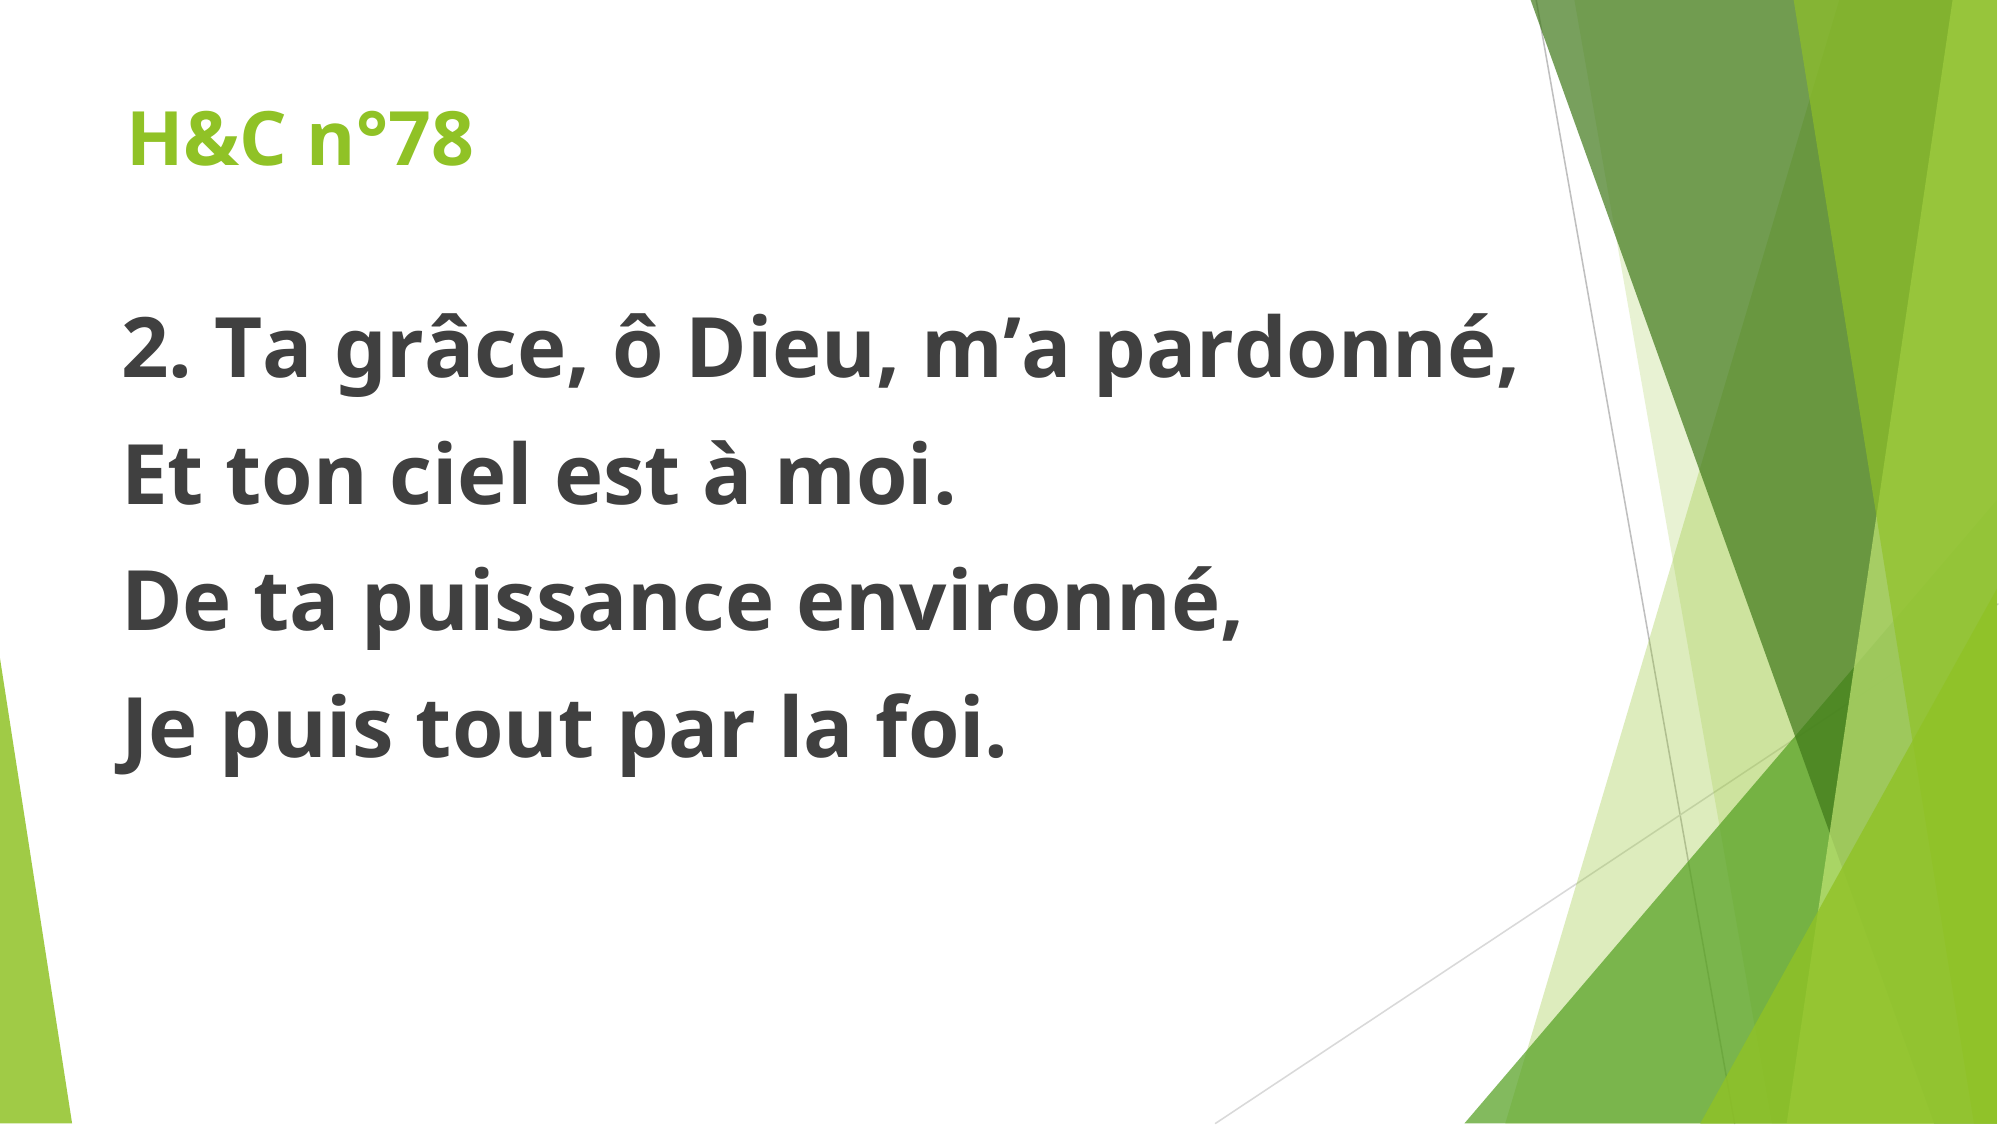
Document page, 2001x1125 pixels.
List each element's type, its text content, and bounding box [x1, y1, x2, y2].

text_box H&C n°78 [111, 82, 1522, 189]
text_box 2. Ta grâce, ô Dieu, m’a pardonné, Et ton ciel est à moi. De ta puissance environné, Je puis tout par la foi. [106, 271, 1961, 1074]
